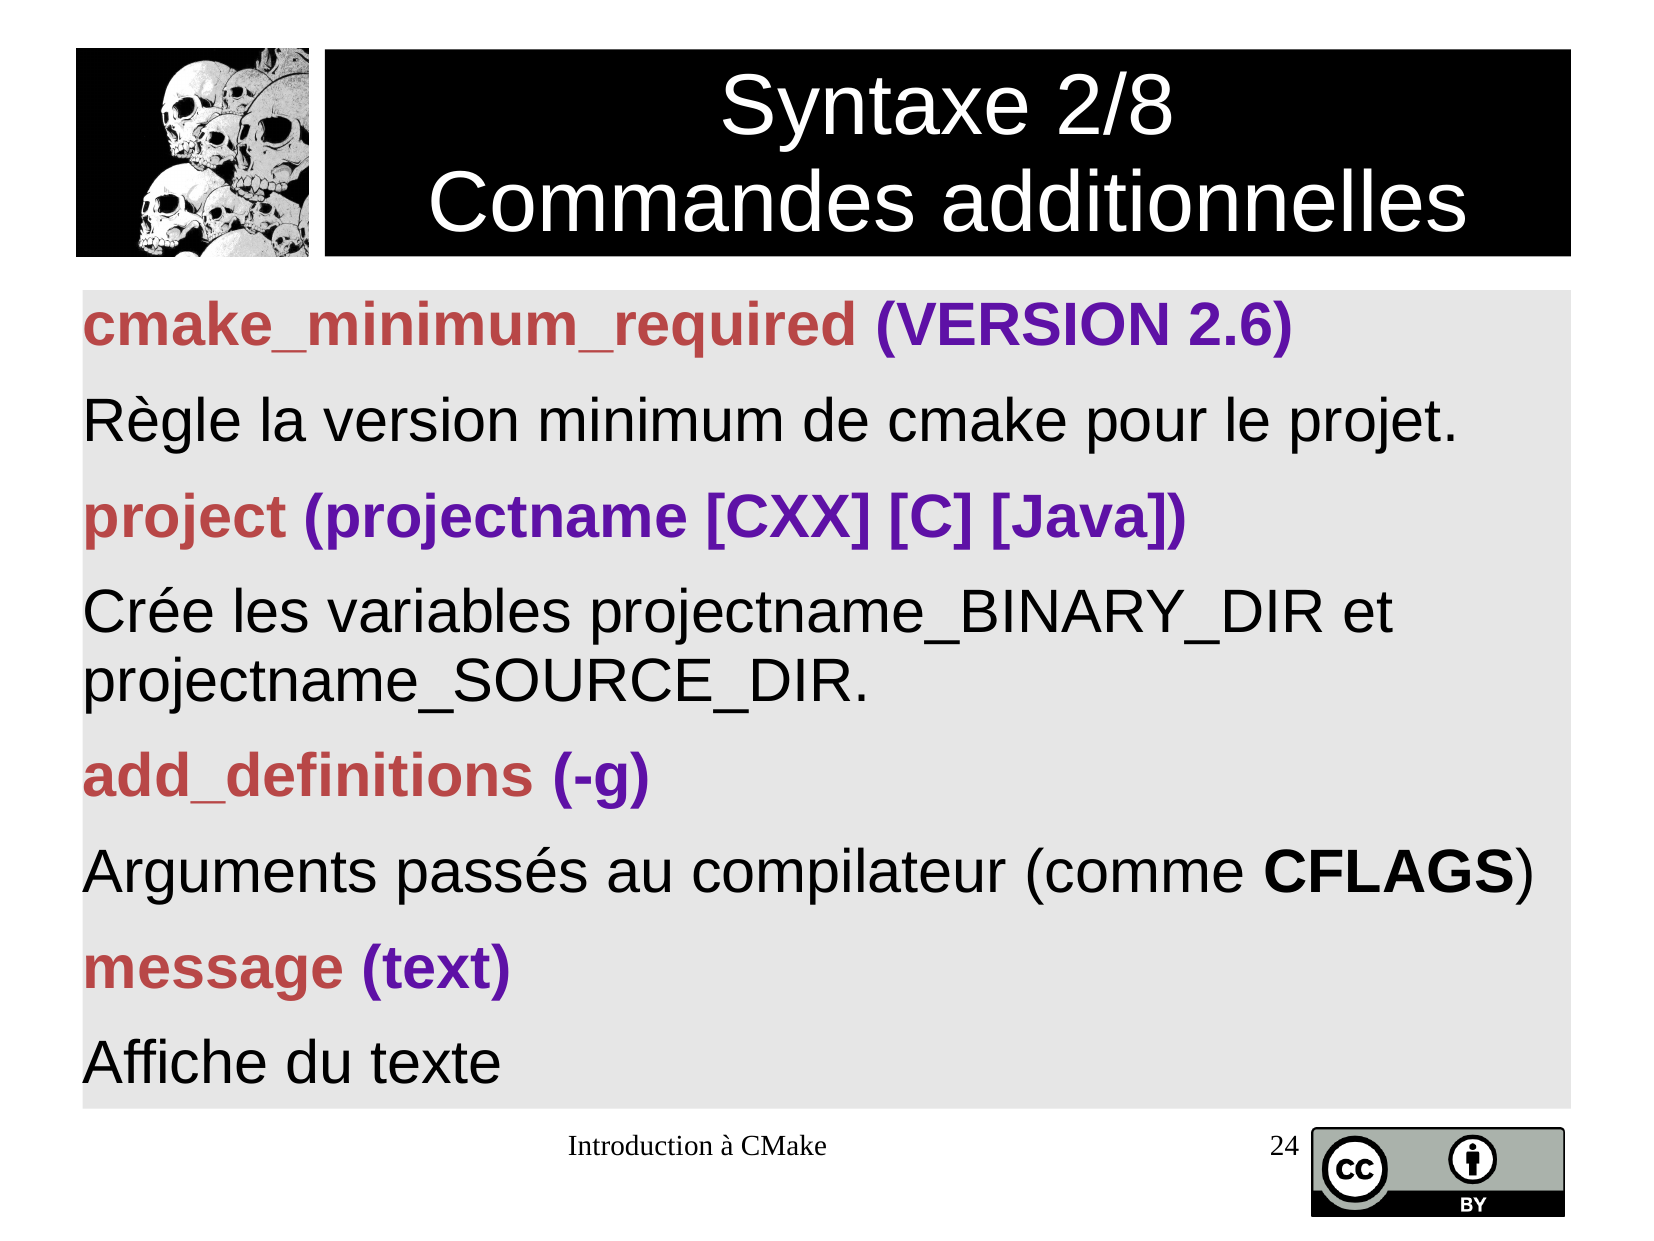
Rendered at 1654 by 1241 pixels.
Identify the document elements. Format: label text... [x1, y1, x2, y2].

title Syntaxe 2/8 Commandes additionnelles [324, 49, 1571, 257]
picture [1311, 1127, 1565, 1217]
list cmake_minimum_required (VERSION 2.6) Règle la version minimum de cmake pour le projet. project (projectname [CXX] [C] [Java]) Crée les variables projectname_BINARY_DIR et projectname_SOURCE_DIR. add_definitions (-g) Arguments passés au compilateur (comme CFLAGS) message (text) Affiche du texte [82, 290, 1571, 1109]
picture [76, 48, 309, 257]
